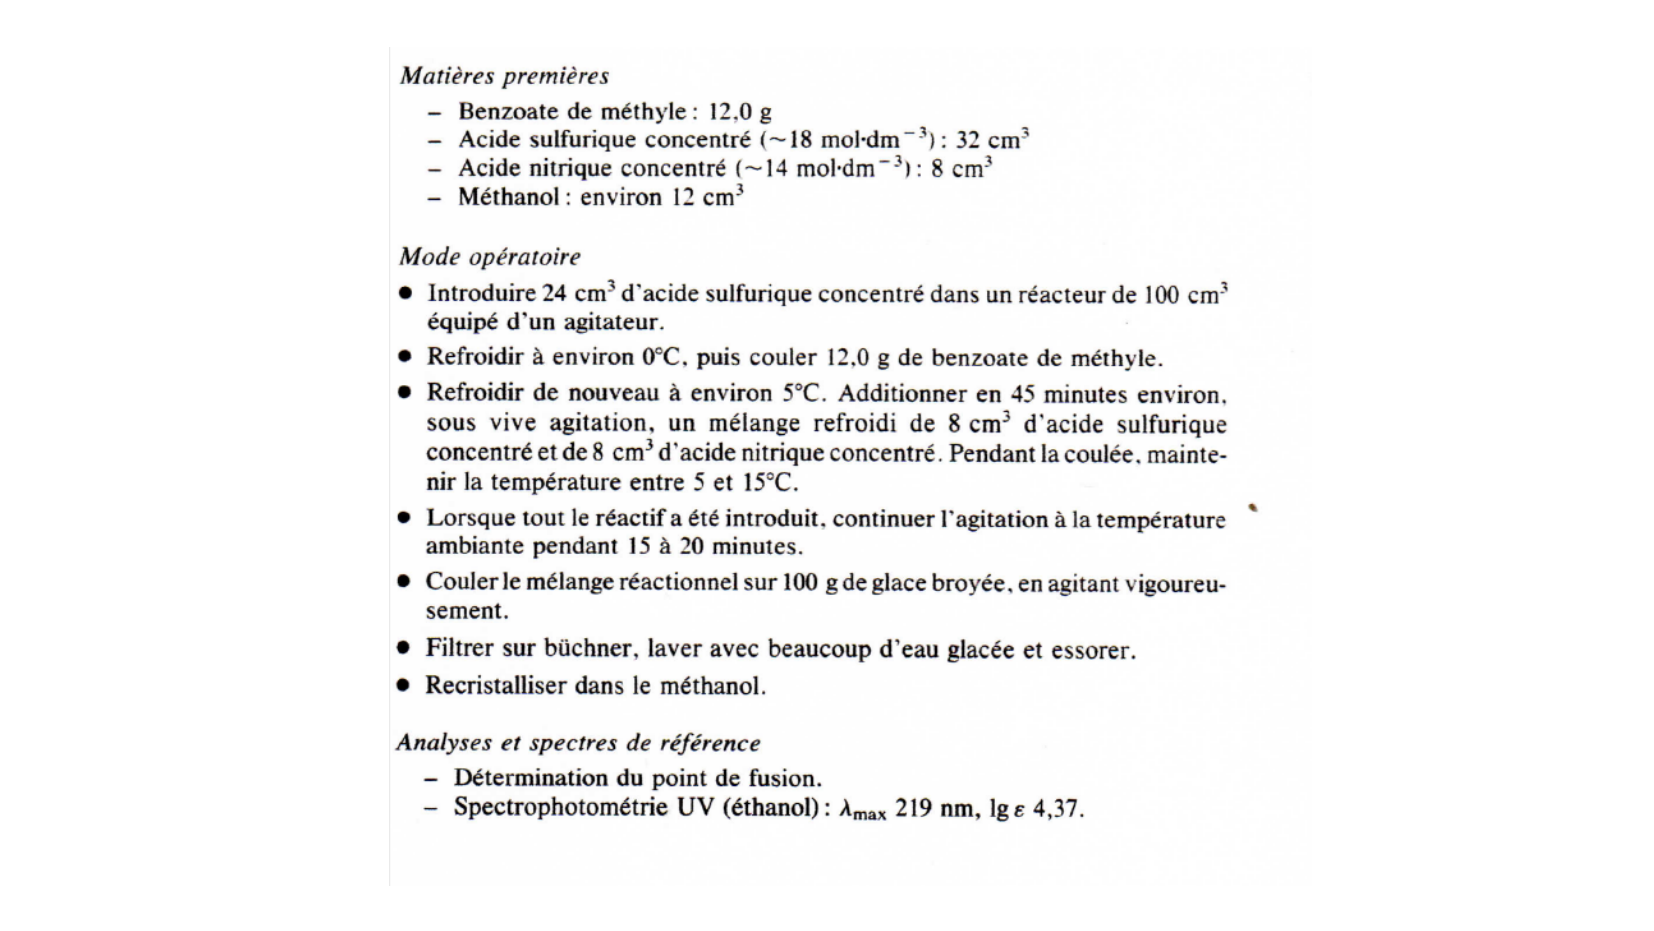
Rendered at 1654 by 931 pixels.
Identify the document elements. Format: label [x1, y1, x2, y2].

picture [389, 47, 1312, 886]
